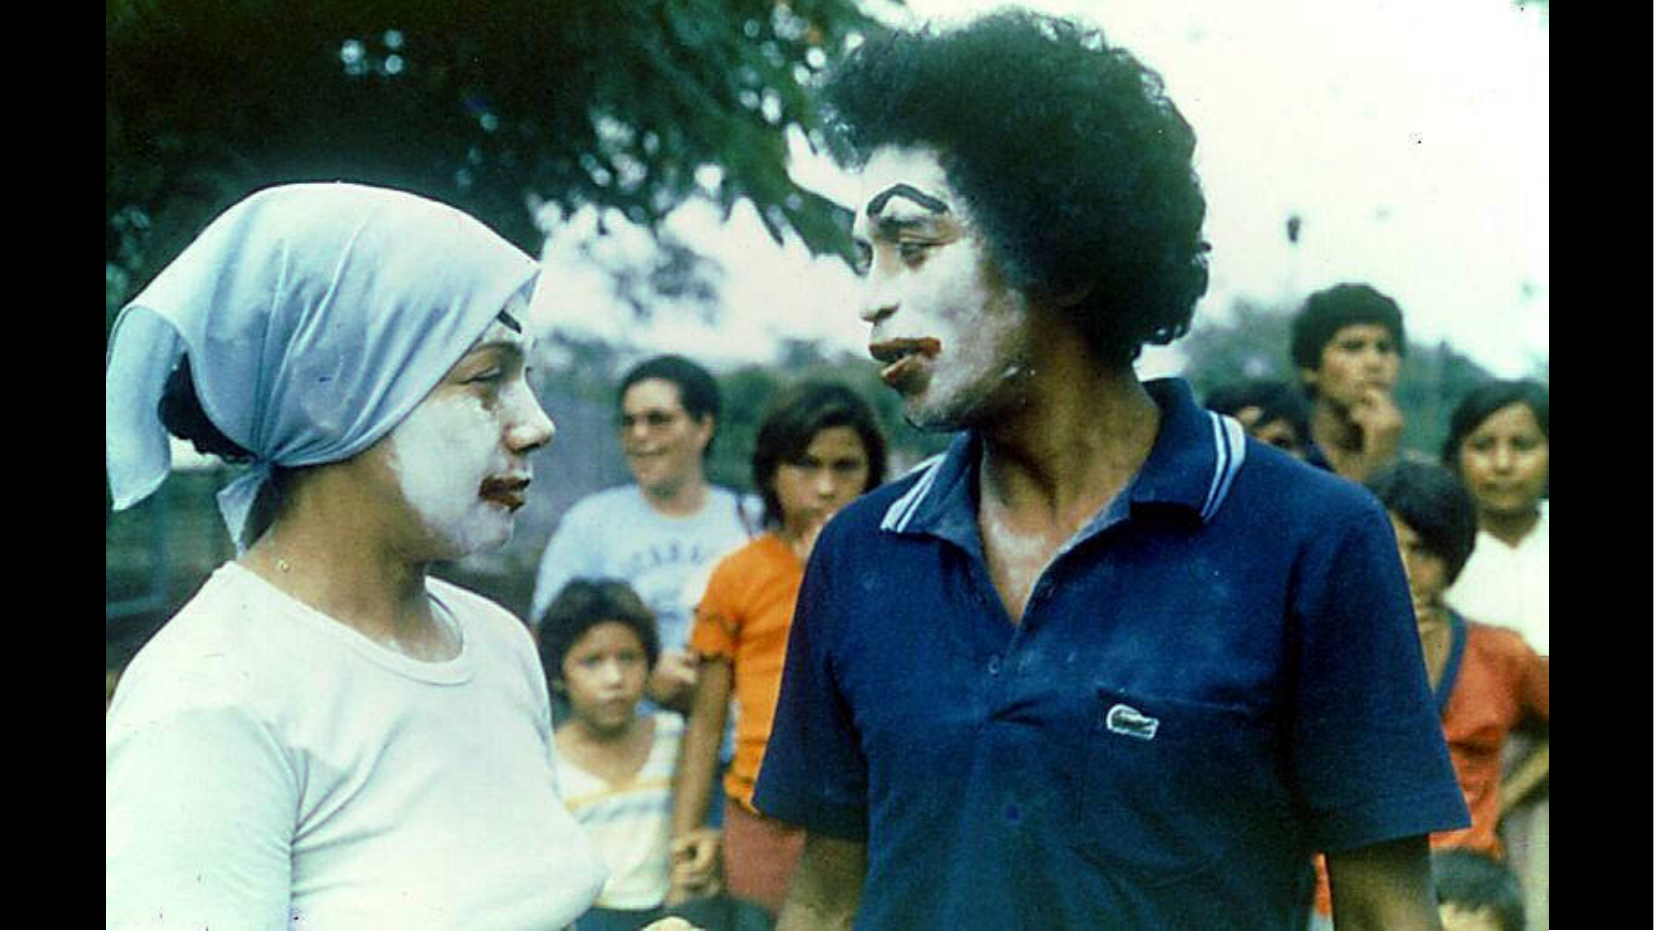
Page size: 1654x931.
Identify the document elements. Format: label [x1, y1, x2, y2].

picture [106, 0, 1549, 931]
